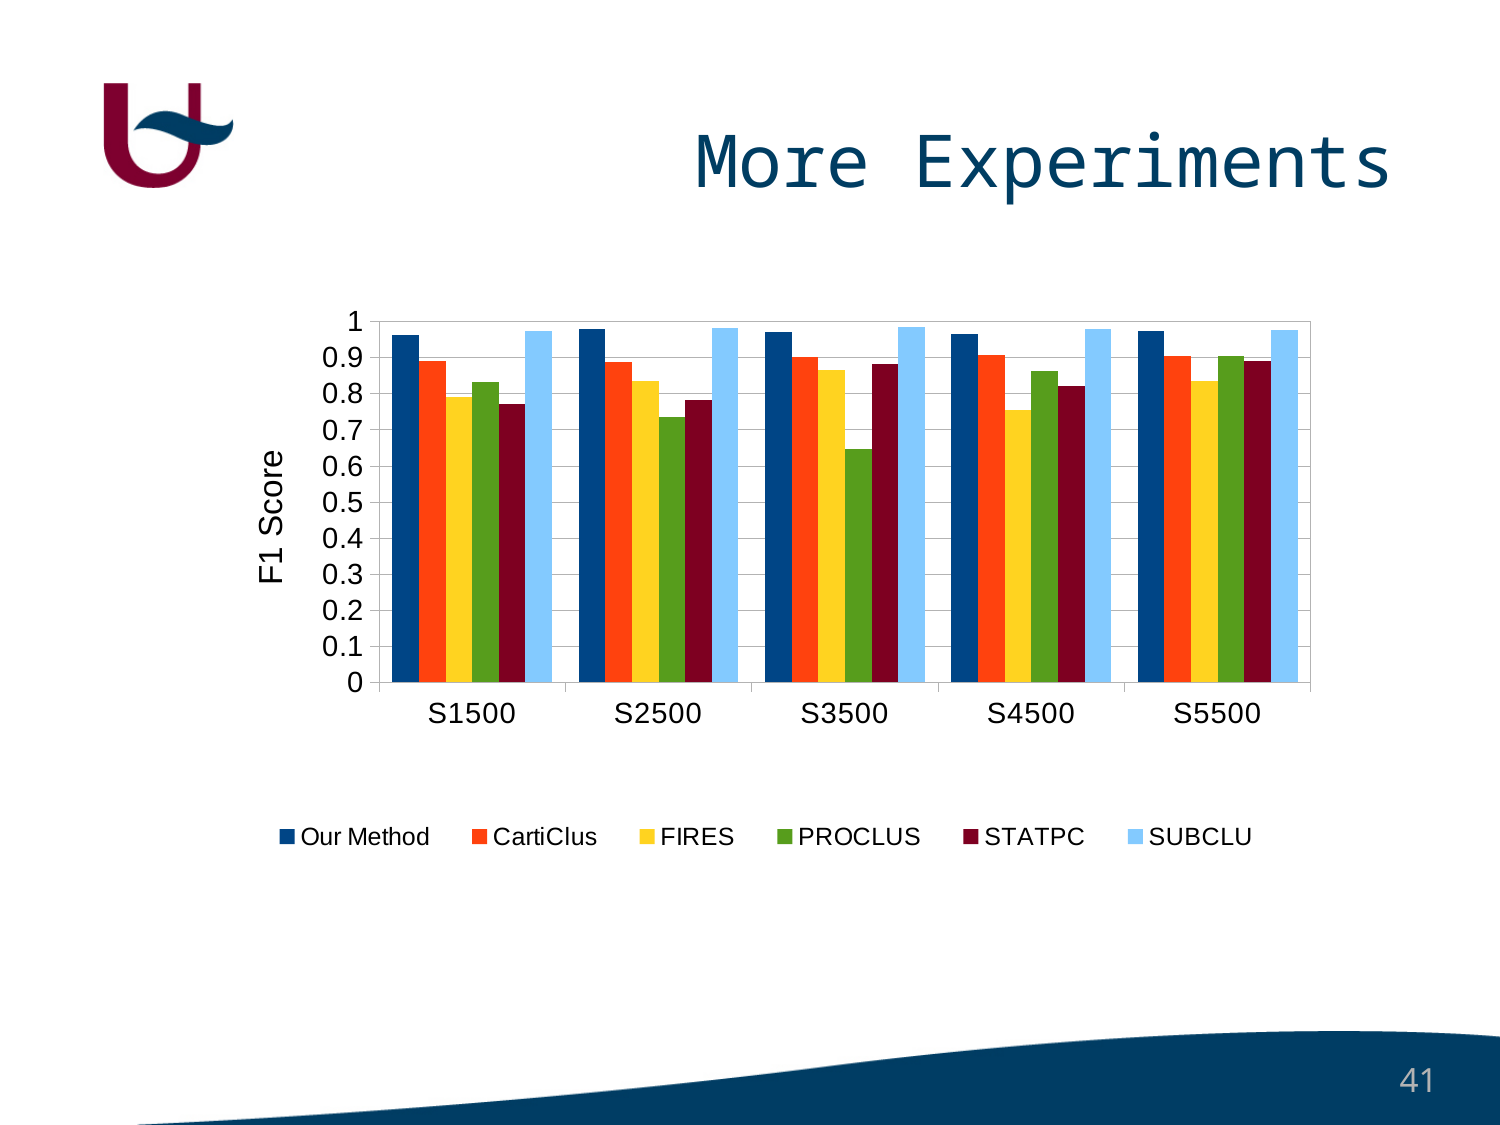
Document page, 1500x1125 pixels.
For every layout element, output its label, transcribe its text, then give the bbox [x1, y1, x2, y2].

picture [103, 83, 234, 105]
title More Experiments [103, 105, 1396, 211]
picture [137, 1031, 1500, 1125]
chart [177, 236, 1359, 901]
